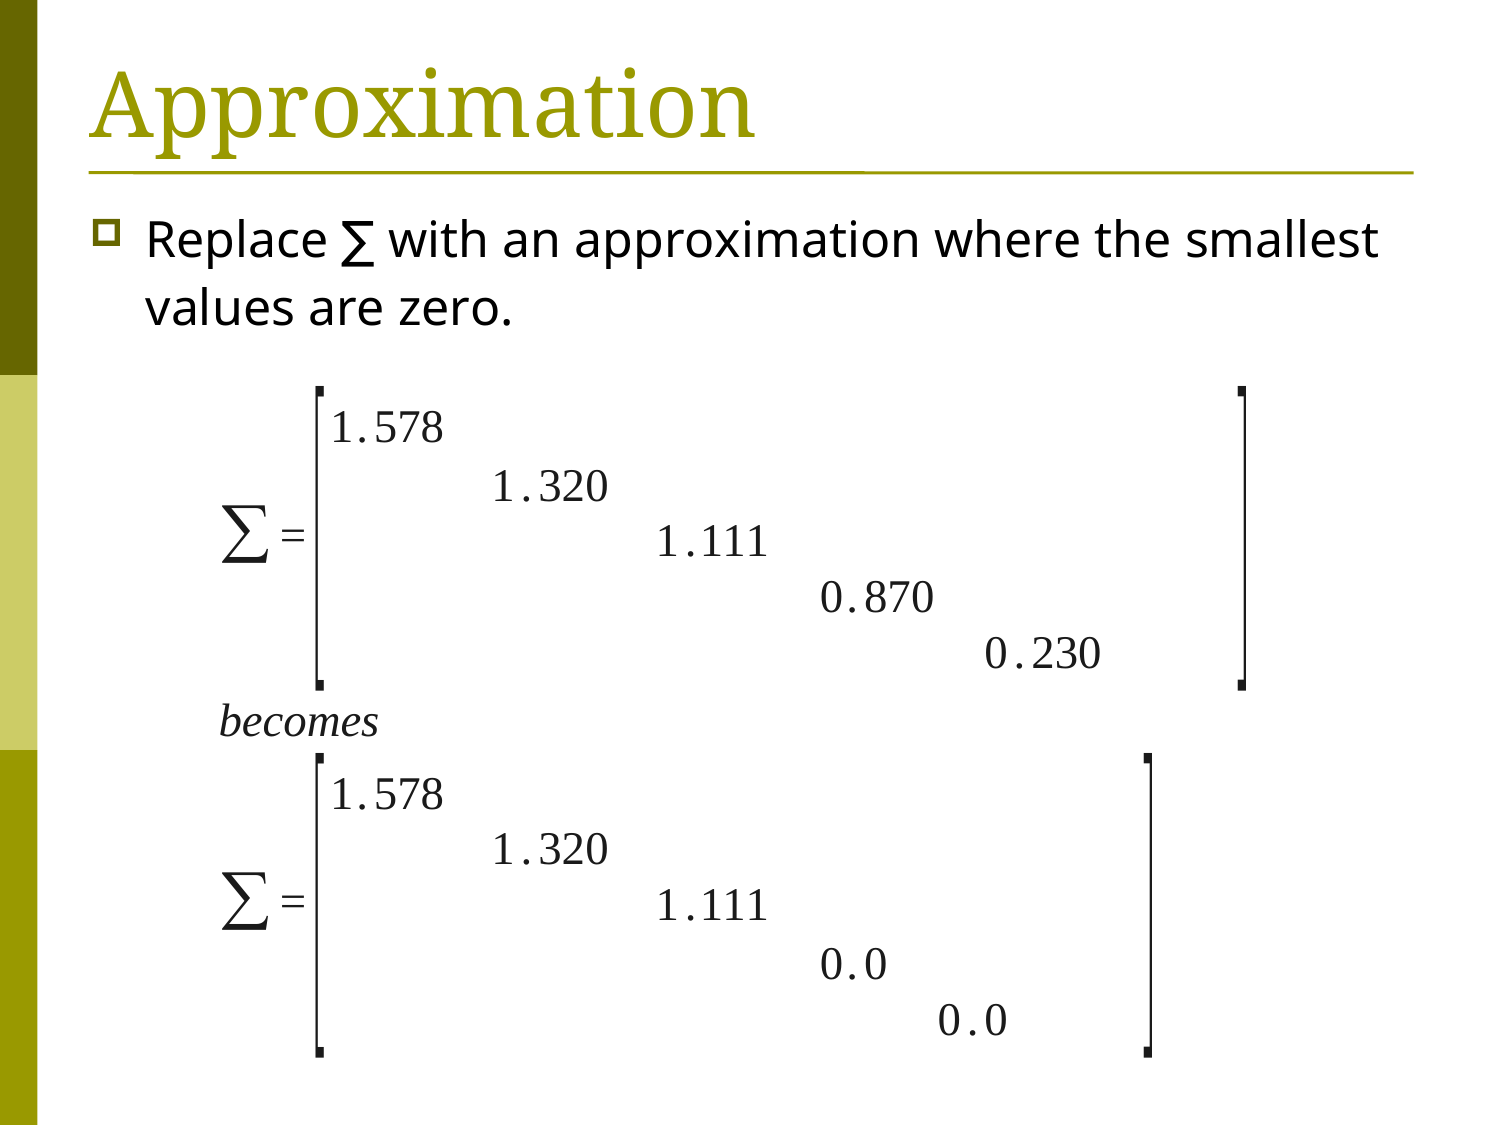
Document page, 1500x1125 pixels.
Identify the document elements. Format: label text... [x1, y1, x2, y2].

title Approximation [75, 45, 1426, 173]
chart [206, 383, 1271, 1059]
list Replace ∑ with an approximation where the smallest values are zero. [74, 196, 1424, 504]
